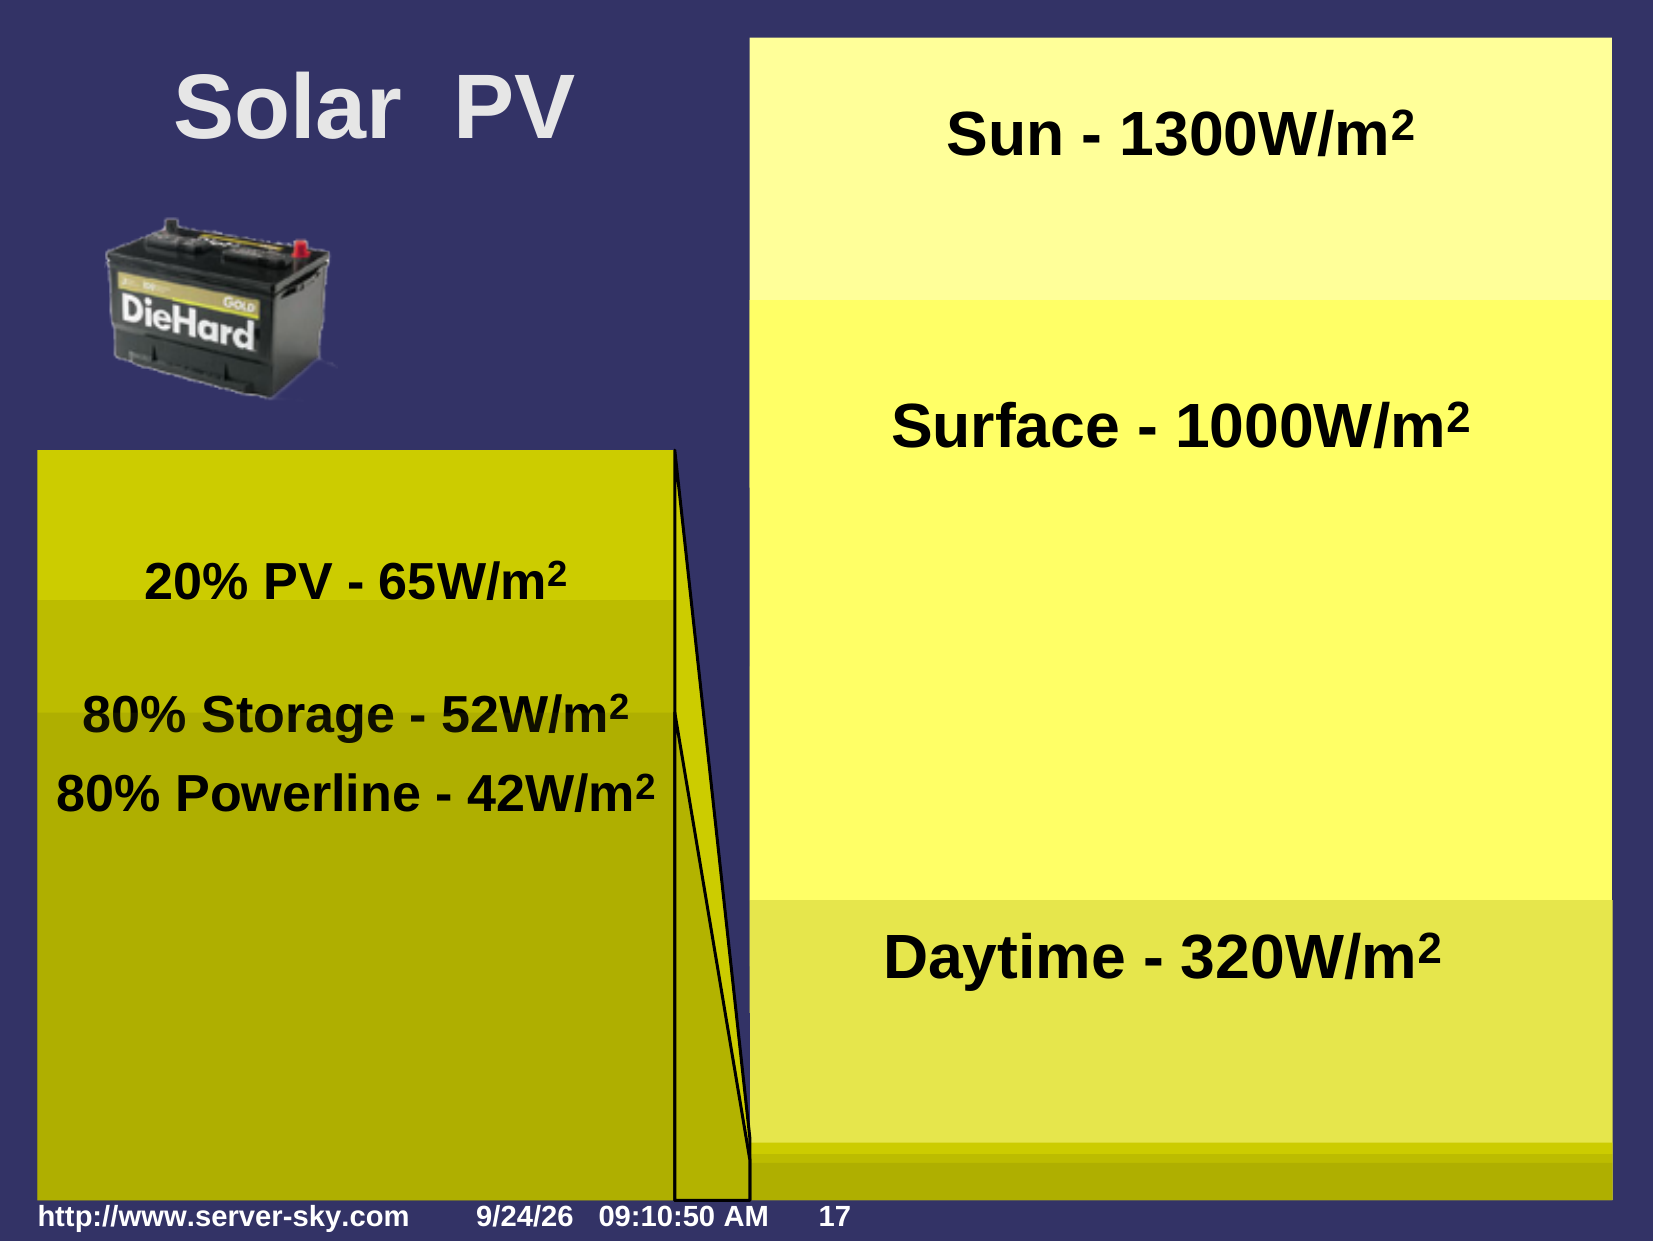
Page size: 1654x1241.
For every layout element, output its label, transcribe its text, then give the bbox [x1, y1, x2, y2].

title Solar PV [0, 37, 750, 177]
text_box 80% Storage - 52W/m2 [37, 600, 674, 712]
text_box Surface - 1000W/m2 [749, 300, 1612, 900]
text_box [674, 450, 1613, 1201]
text_box Sun - 1300W/m2 [749, 37, 1612, 300]
text_box 80% Powerline - 42W/m2 [37, 712, 674, 1201]
picture [104, 214, 338, 413]
text_box Daytime - 320W/m2 [749, 900, 1612, 1013]
text_box 20% PV - 65W/m2 [37, 450, 674, 600]
